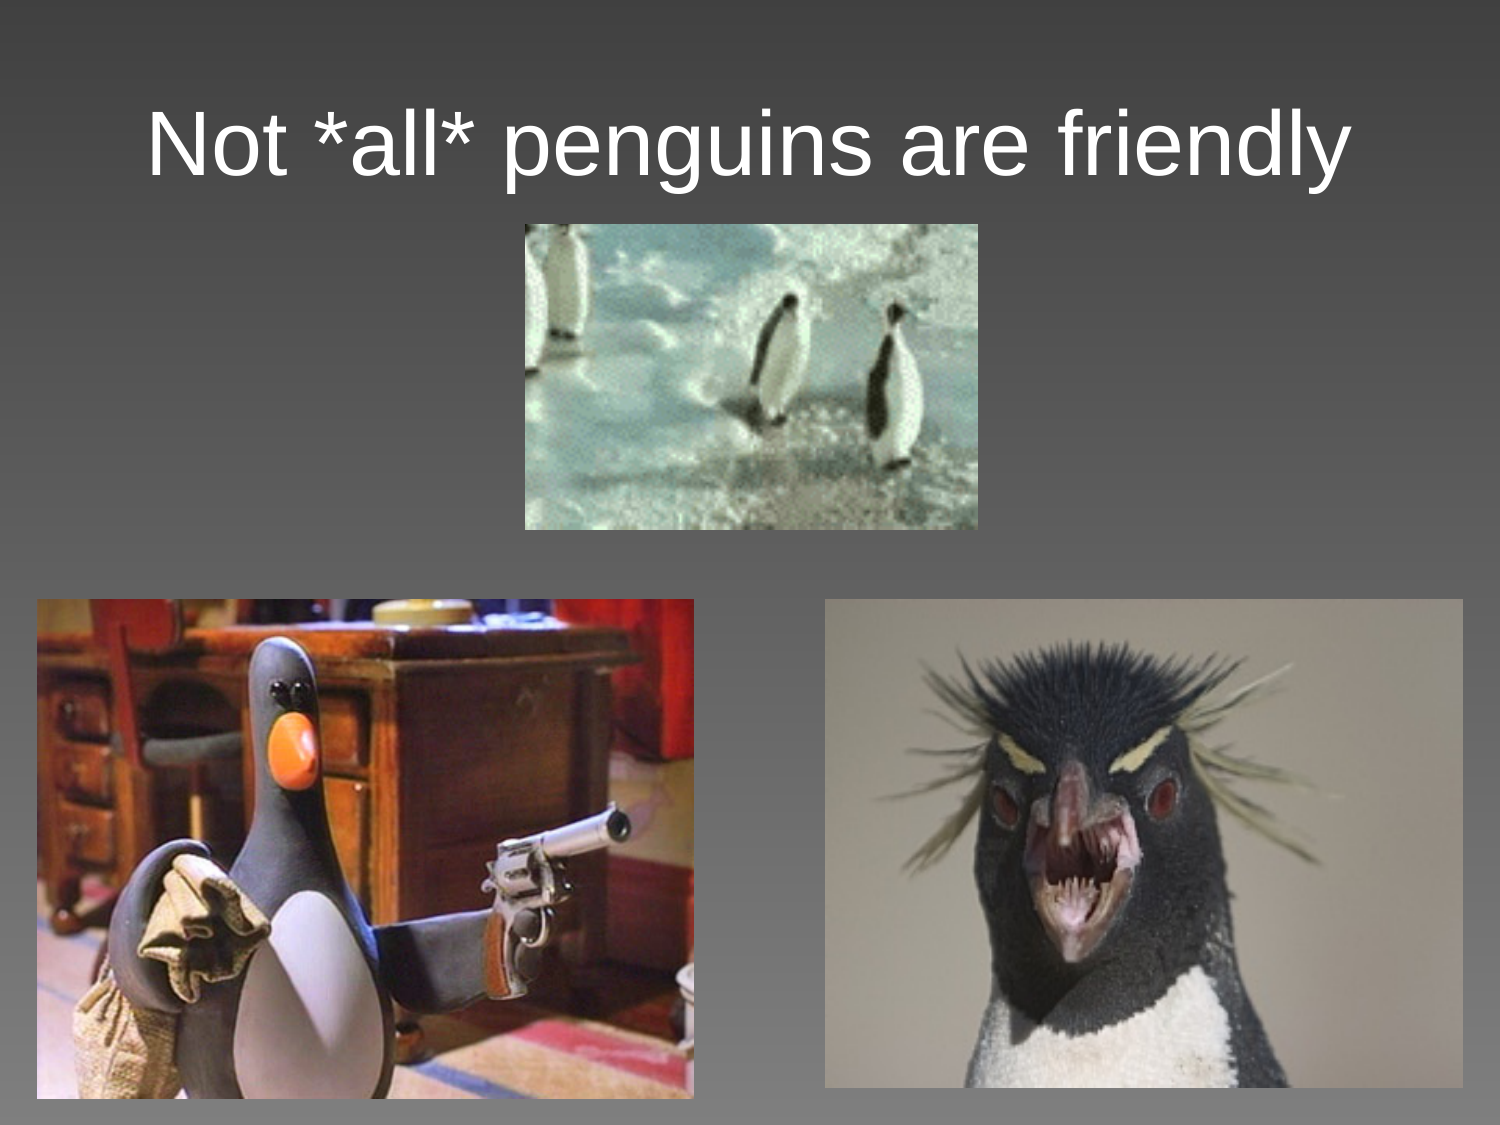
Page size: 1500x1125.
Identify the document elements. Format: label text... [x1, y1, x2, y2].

title Not *all* penguins are friendly [75, 44, 1426, 233]
picture [525, 233, 978, 530]
picture [37, 599, 694, 1099]
picture [825, 599, 1463, 1088]
